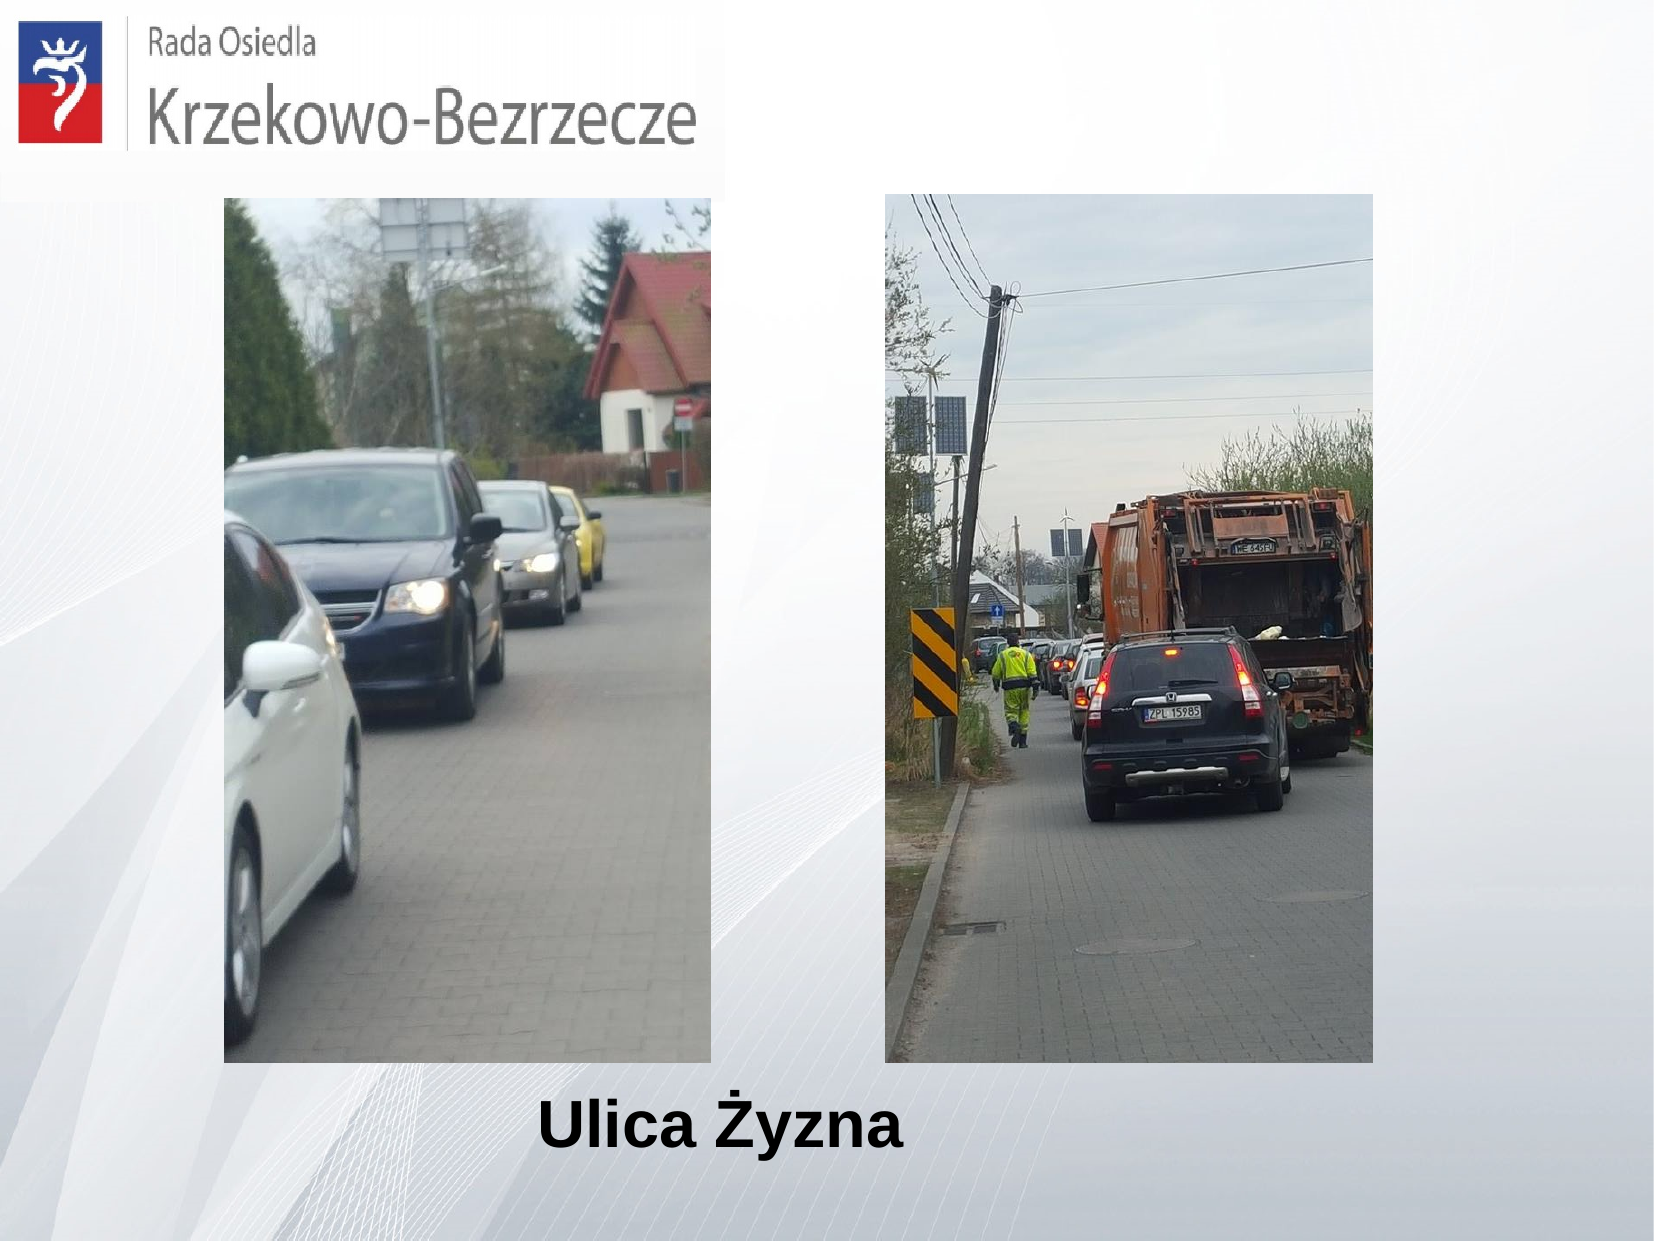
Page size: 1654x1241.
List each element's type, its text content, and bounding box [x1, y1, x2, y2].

title Ulica Żyzna [0, 1021, 1465, 1229]
picture [0, 0, 1654, 1241]
